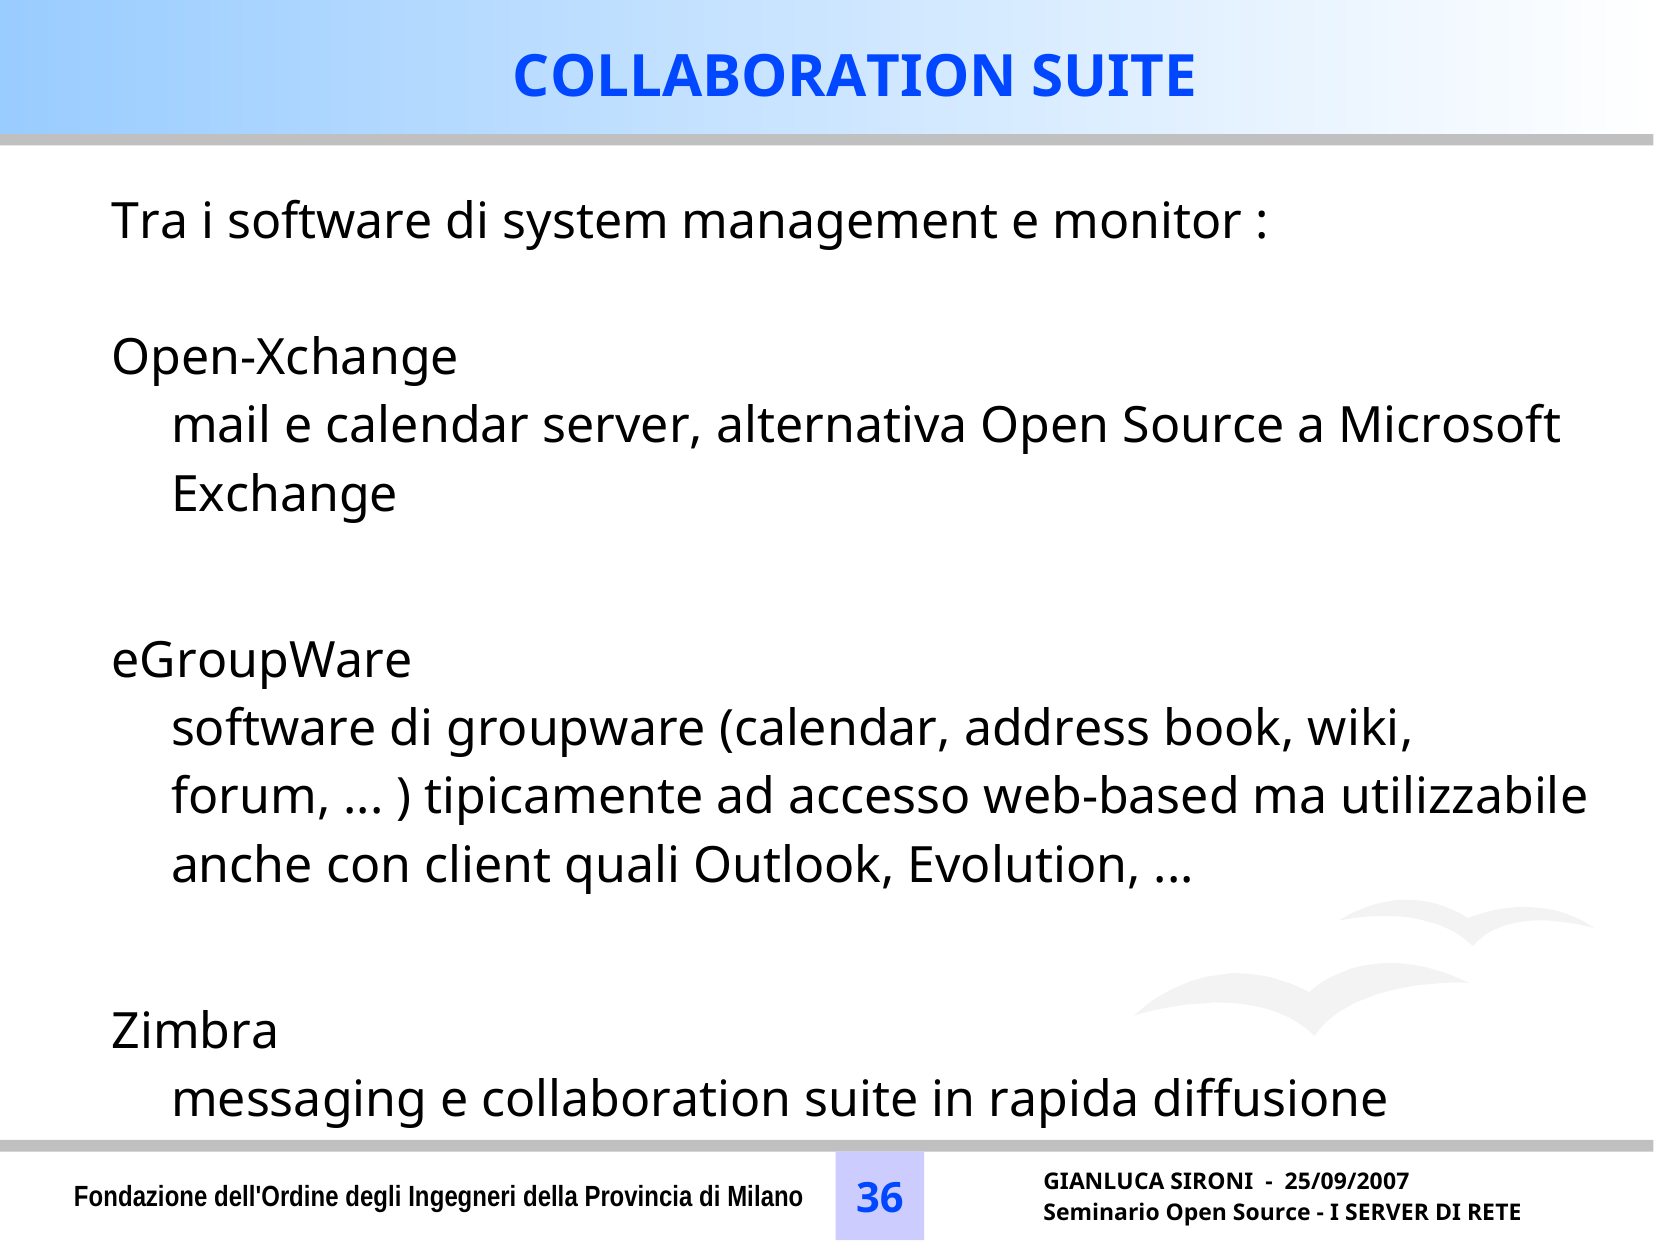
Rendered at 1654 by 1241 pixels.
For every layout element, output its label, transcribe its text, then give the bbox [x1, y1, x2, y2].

list Tra i software di system management e monitor : Open-Xchange mail e calendar server, alternativa Open Source a Microsoft Exchange eGroupWare software di groupware (calendar, address book, wiki, forum, ... ) tipicamente ad accesso web-based ma utilizzabile anche con client quali Outlook, Evolution, ... Zimbra messaging e collaboration suite in rapida diffusione [111, 184, 1654, 1238]
title COLLABORATION SUITE [85, 0, 1654, 148]
